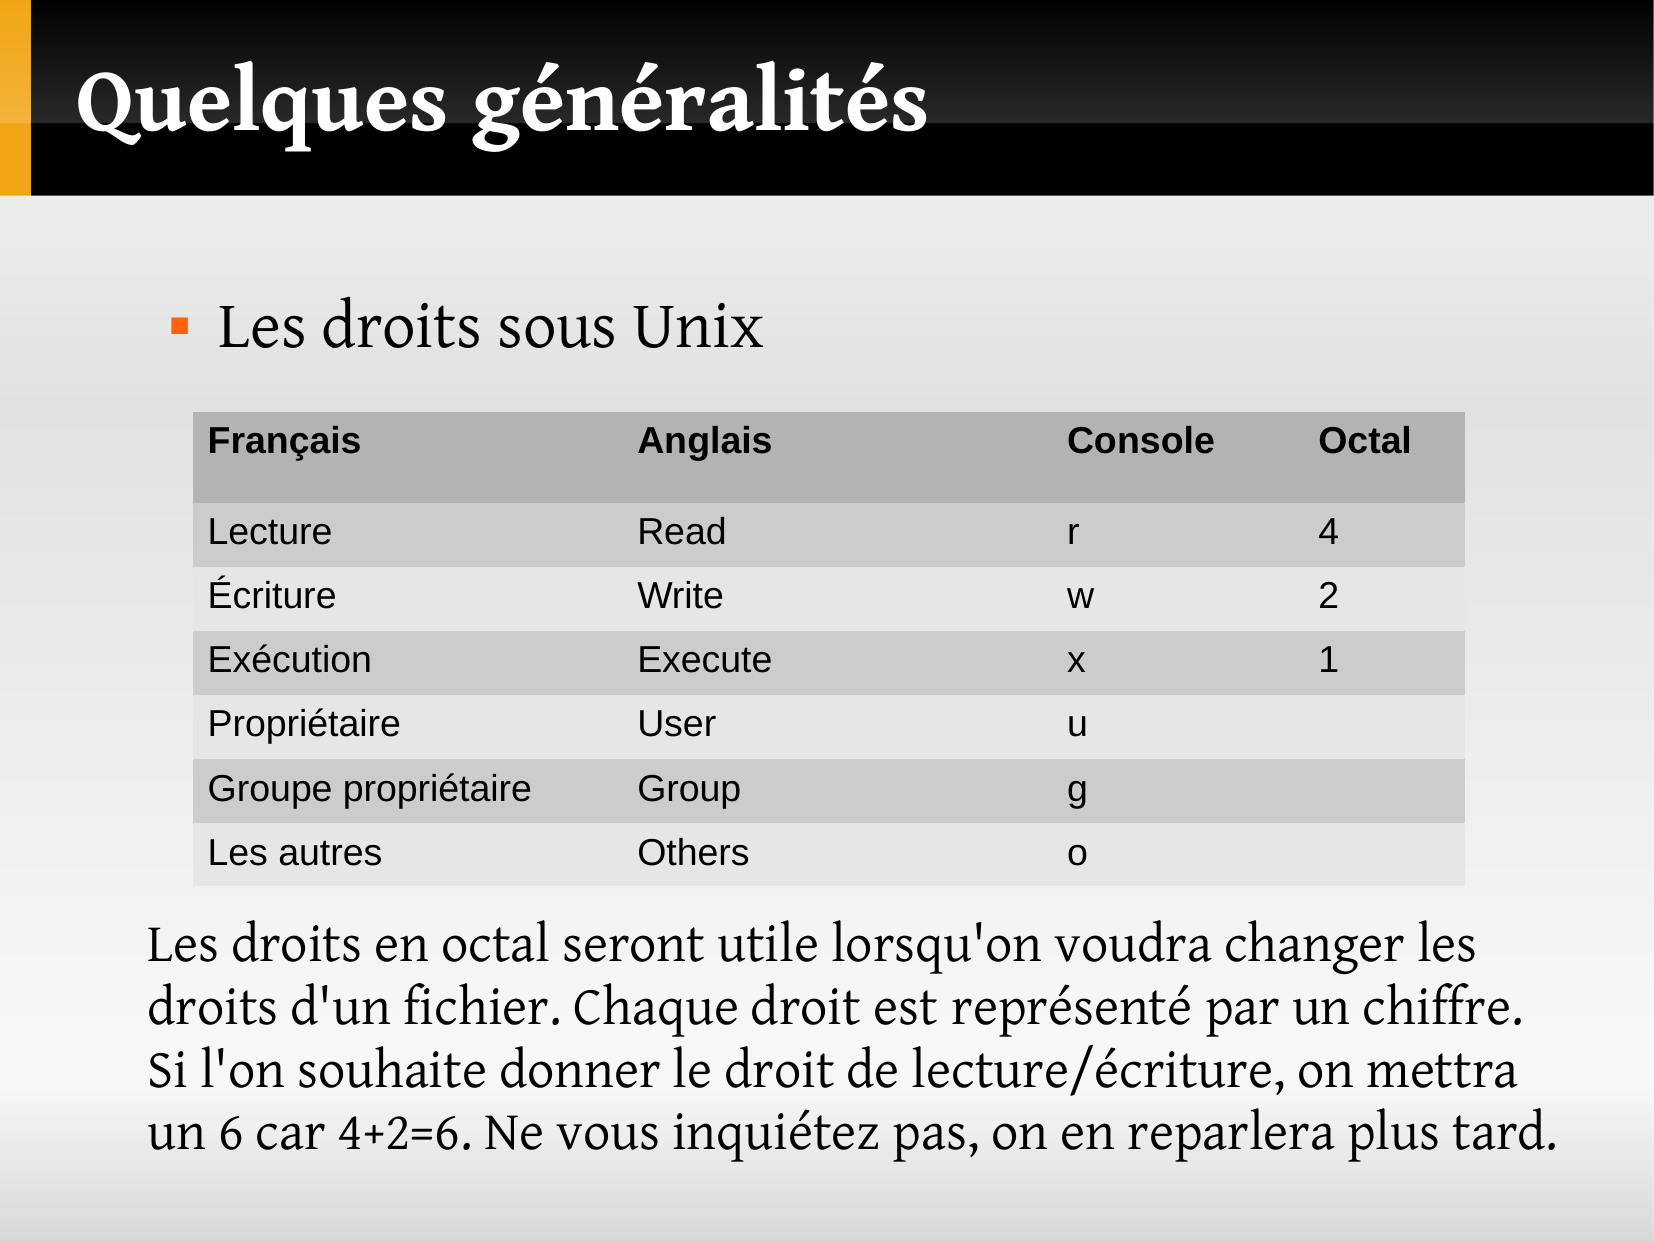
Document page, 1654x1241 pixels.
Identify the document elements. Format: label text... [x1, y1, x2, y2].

table_cell Groupe propriétaire [193, 759, 623, 823]
table_cell Écriture [193, 567, 623, 631]
table_cell Lecture [193, 503, 623, 567]
table_header Français [193, 412, 623, 503]
table_cell Read [623, 503, 1052, 567]
list Les droits sous Unix Les droits en octal seront utile lorsqu'on voudra changer les droits d'un fichier. Chaque droit est représenté par un chiffre. Si l'on souhaite donner le droit de lecture/écriture, on mettra un 6 car 4+2=6. Ne vous inquiétez pas, on en reparlera plus tard. [76, 288, 1565, 1241]
table_cell u [1052, 695, 1304, 759]
table_cell [1304, 823, 1465, 886]
table_cell r [1052, 503, 1304, 567]
table_cell Exécution [193, 631, 623, 695]
table_cell User [623, 695, 1052, 759]
table_header Octal [1304, 412, 1465, 503]
table_cell x [1052, 631, 1304, 695]
table_cell 2 [1304, 567, 1465, 631]
table_cell Execute [623, 631, 1052, 695]
table_cell Others [623, 823, 1052, 886]
table_header Anglais [623, 412, 1052, 503]
table_header Console [1052, 412, 1304, 503]
table_cell 1 [1304, 631, 1465, 695]
table_cell o [1052, 823, 1304, 886]
table_cell Write [623, 567, 1052, 631]
table_cell Les autres [193, 823, 623, 886]
picture [0, 0, 1654, 1241]
table_cell [1304, 695, 1465, 759]
table_cell Group [623, 759, 1052, 823]
table_cell w [1052, 567, 1304, 631]
table_cell 4 [1304, 503, 1465, 567]
table_cell [1304, 759, 1465, 823]
table_cell g [1052, 759, 1304, 823]
table_cell Propriétaire [193, 695, 623, 759]
title Quelques généralités [76, 7, 1565, 200]
